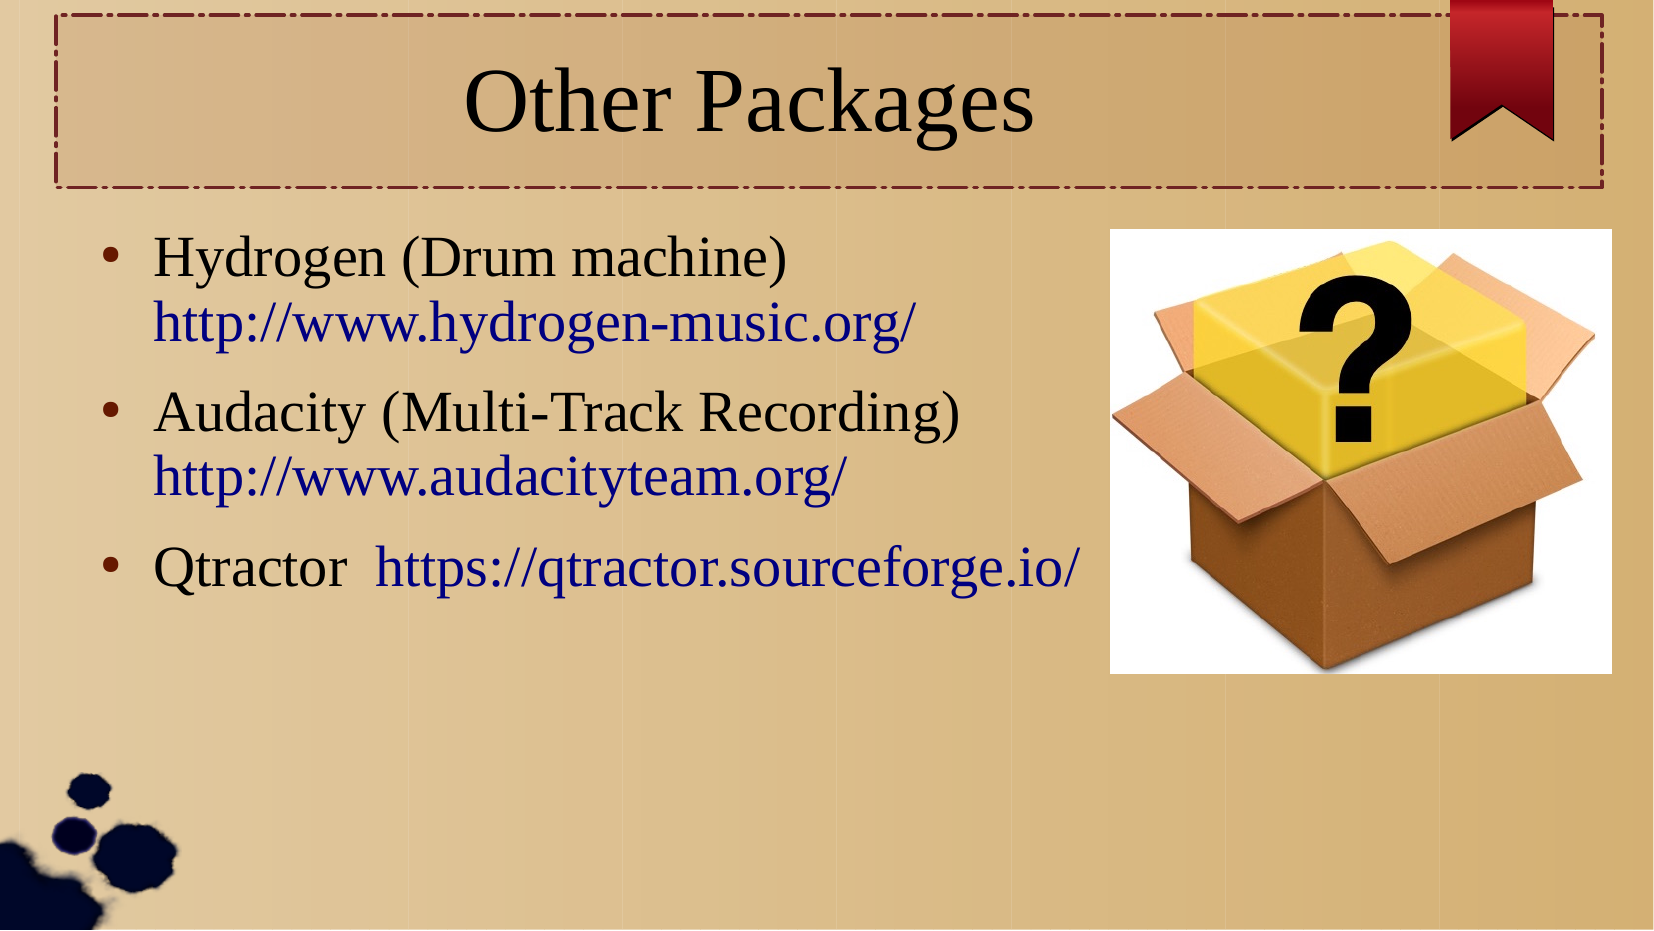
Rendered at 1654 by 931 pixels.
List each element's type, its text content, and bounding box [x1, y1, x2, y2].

title Other Packages [59, 11, 1441, 189]
list Hydrogen (Drum machine) http://www.hydrogen-music.org/ Audacity (Multi-Track Recording) http://www.audacityteam.org/ Qtractor https://qtractor.sourceforge.io/ [82, 224, 1571, 764]
picture [1110, 229, 1612, 674]
